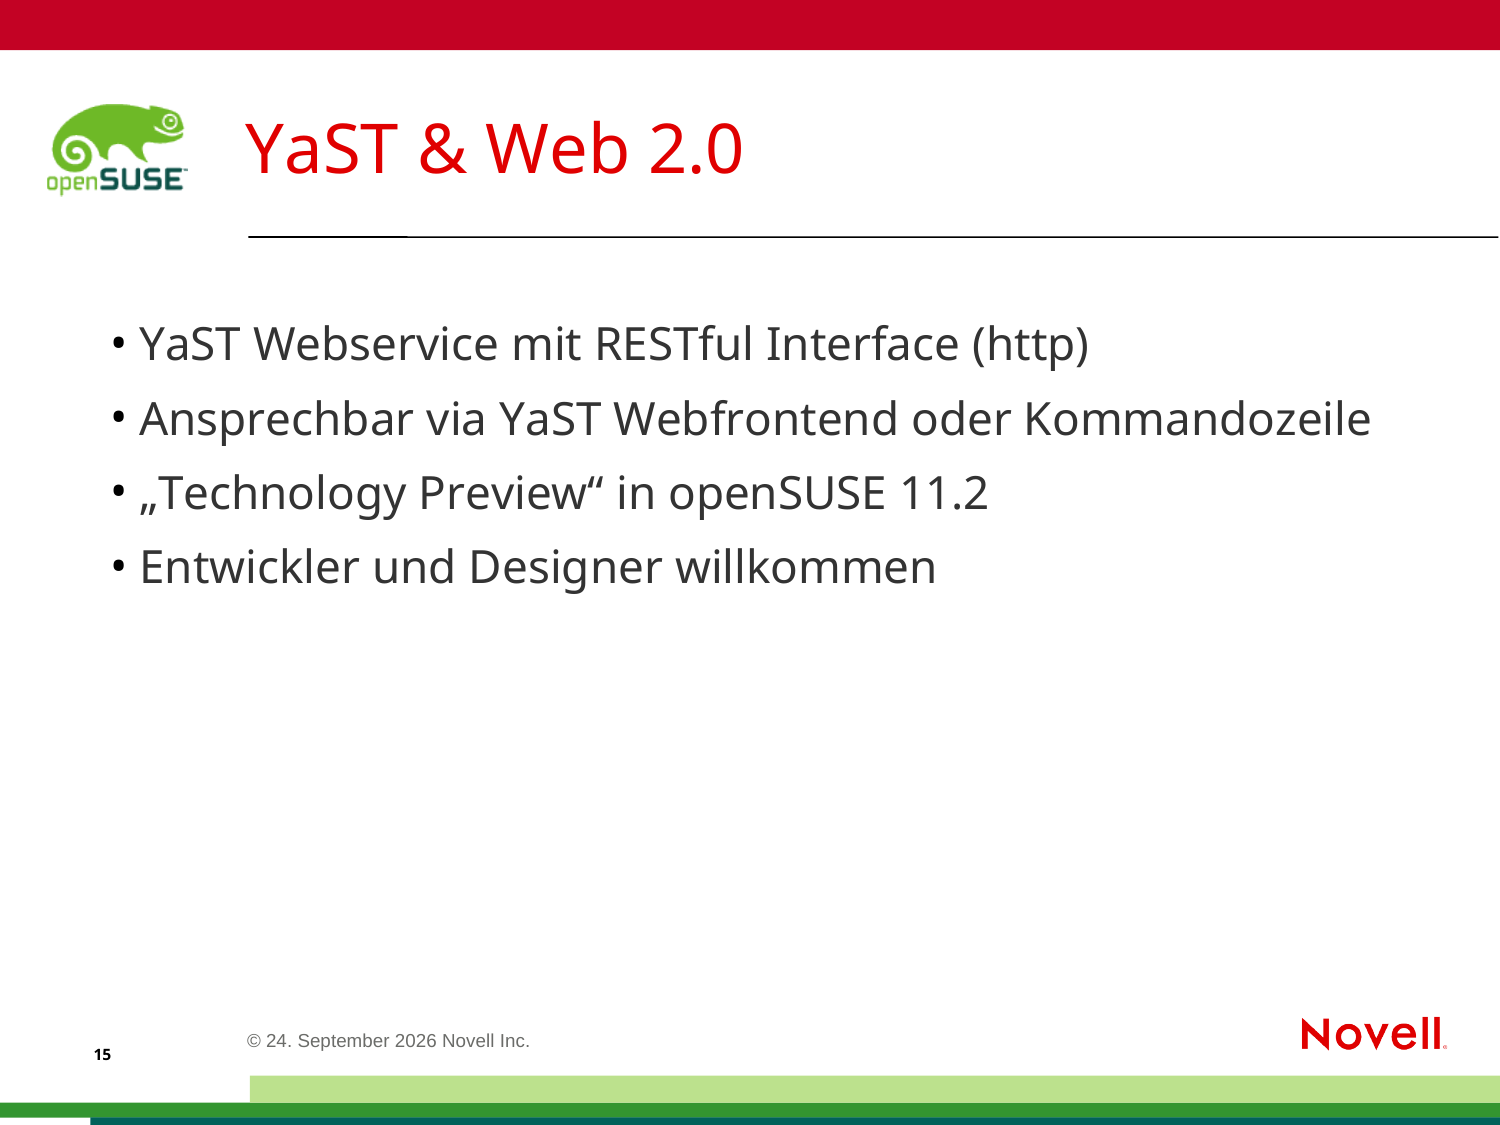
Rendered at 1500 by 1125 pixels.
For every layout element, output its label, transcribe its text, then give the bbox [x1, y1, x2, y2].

picture [47, 104, 188, 197]
list YaST Webservice mit RESTful Interface (http) Ansprechbar via YaST Webfrontend oder Kommandozeile „Technology Preview“ in openSUSE 11.2 Entwickler und Designer willkommen [110, 312, 1391, 1022]
picture [1295, 1011, 1453, 1056]
title YaST & Web 2.0 [245, 68, 1408, 231]
